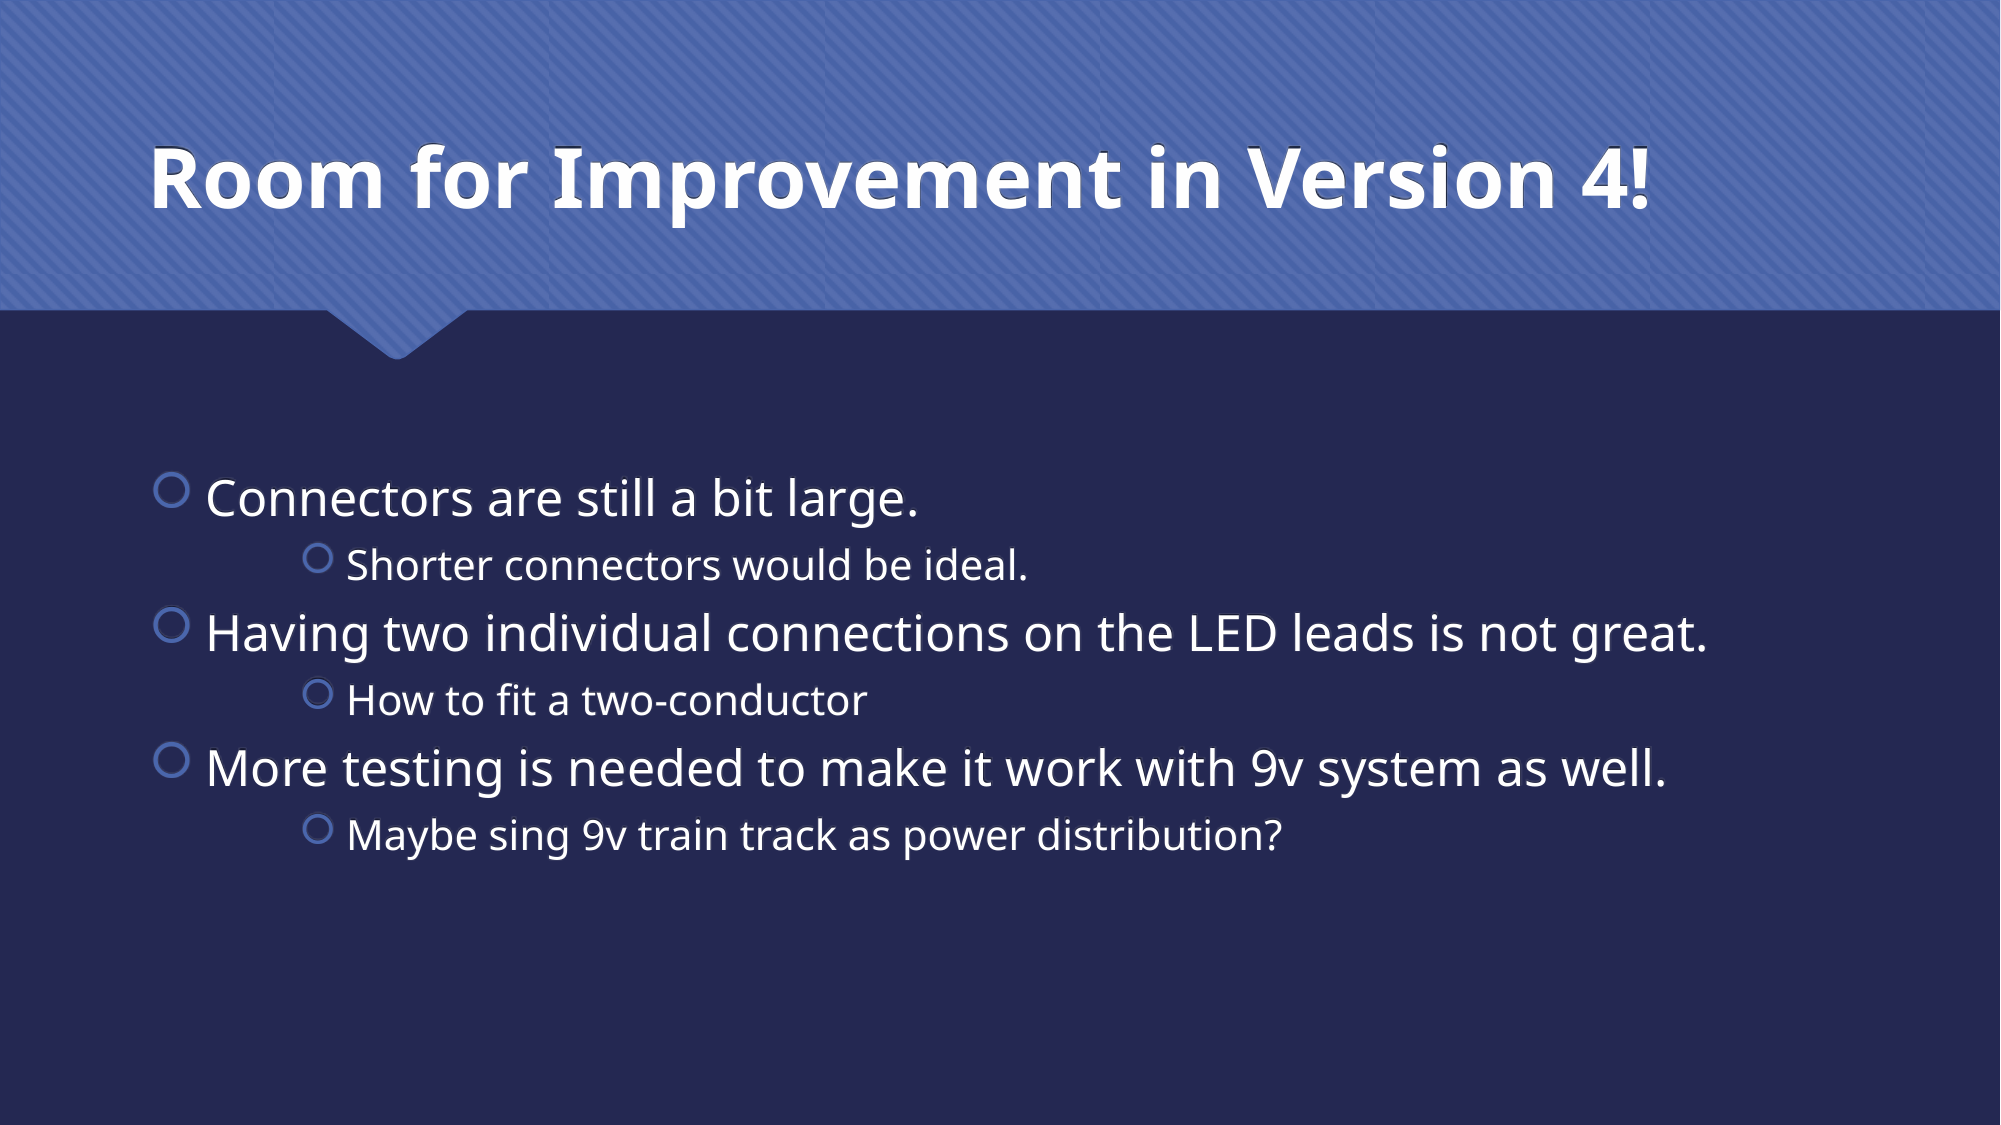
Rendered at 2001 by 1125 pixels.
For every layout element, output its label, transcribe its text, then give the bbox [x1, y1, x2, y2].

title Room for Improvement in Version 4! [132, 73, 1868, 233]
list Connectors are still a bit large. Shorter connectors would be ideal. Having two individual connections on the LED leads is not great. How to fit a two-conductor More testing is needed to make it work with 9v system as well. Maybe sing 9v train track as power distribution? [134, 364, 1866, 962]
